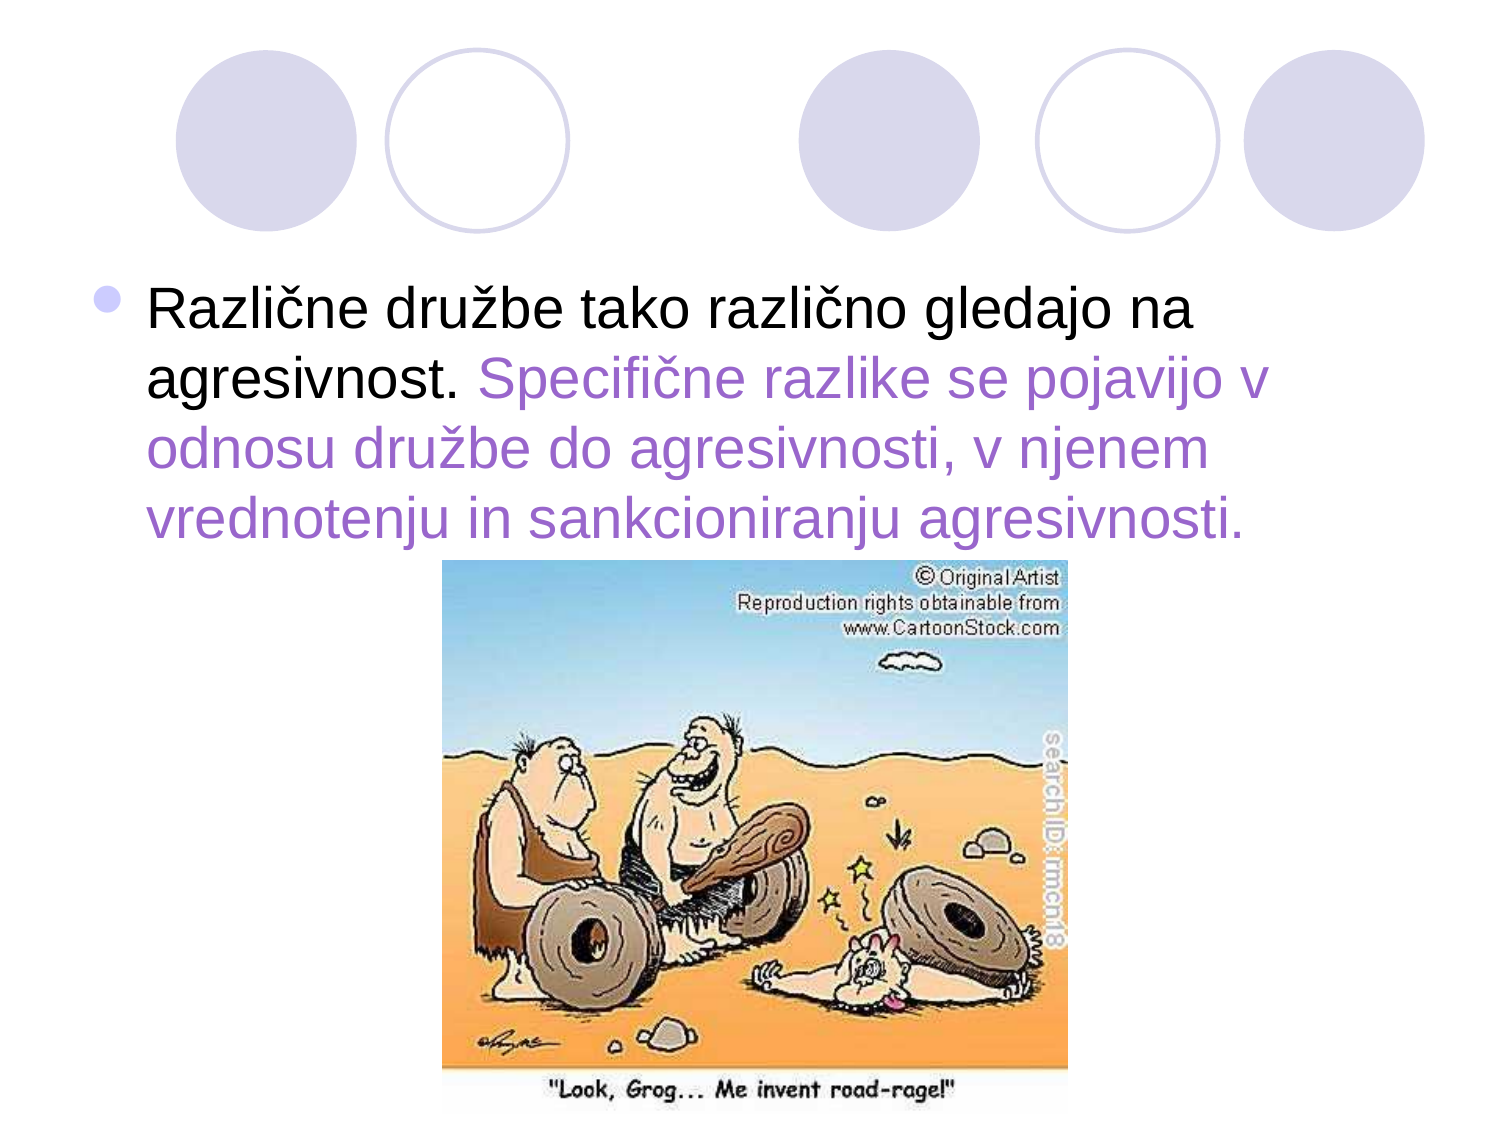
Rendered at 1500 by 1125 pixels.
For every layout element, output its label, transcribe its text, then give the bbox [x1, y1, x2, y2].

list Različne družbe tako različno gledajo na agresivnost. Specifične razlike se pojavijo v odnosu družbe do agresivnosti, v njenem vrednotenju in sankcioniranju agresivnosti. [75, 262, 1425, 1007]
picture [442, 560, 1068, 1115]
